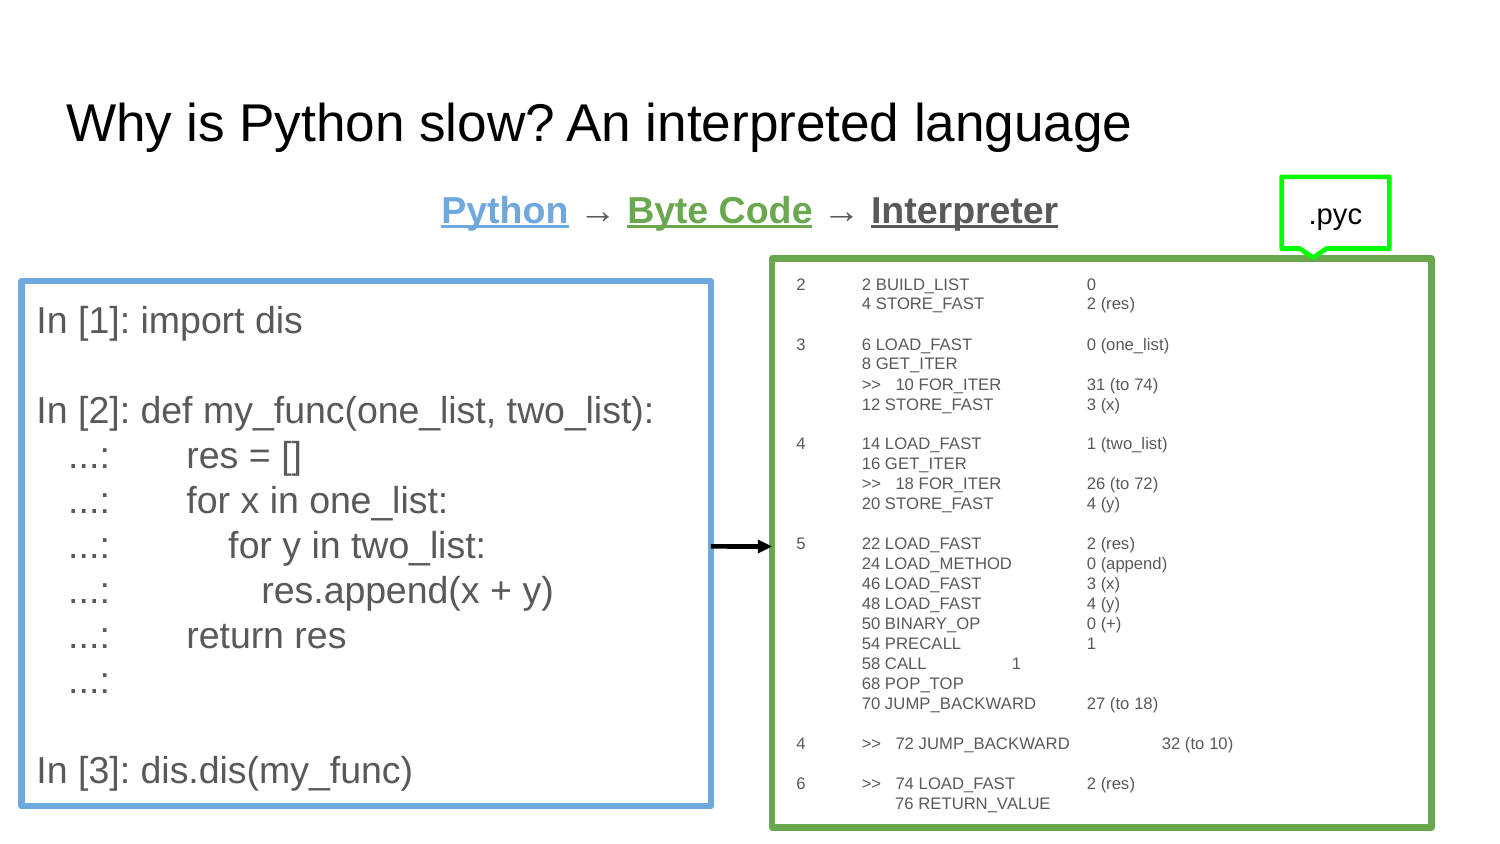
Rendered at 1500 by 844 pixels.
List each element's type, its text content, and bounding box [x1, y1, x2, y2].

list Python → Byte Code → Interpreter [405, 160, 1095, 250]
text_box In [1]: import dis In [2]: def my_func(one_list, two_list): ...: res = [] ...: for x in one_list: ...: for y in two_list: ...: res.append(x + y) ...: return res ...: In [3]: dis.dis(my_func) [21, 281, 711, 807]
title Why is Python slow? An interpreted language [51, 72, 1449, 167]
text_box 2 2 BUILD_LIST 0 4 STORE_FAST 2 (res) 3 6 LOAD_FAST 0 (one_list) 8 GET_ITER >> 10 FOR_ITER 31 (to 74) 12 STORE_FAST 3 (x) 4 14 LOAD_FAST 1 (two_list) 16 GET_ITER >> 18 FOR_ITER 26 (to 72) 20 STORE_FAST 4 (y) 5 22 LOAD_FAST 2 (res) 24 LOAD_METHOD 0 (append) 46 LOAD_FAST 3 (x) 48 LOAD_FAST 4 (y) 50 BINARY_OP 0 (+) 54 PRECALL 1 58 CALL 1 68 POP_TOP 70 JUMP_BACKWARD 27 (to 18) 4 >> 72 JUMP_BACKWARD 32 (to 10) 6 >> 74 LOAD_FAST 2 (res) 76 RETURN_VALUE [771, 258, 1432, 828]
text_box .pyc [1281, 176, 1390, 258]
